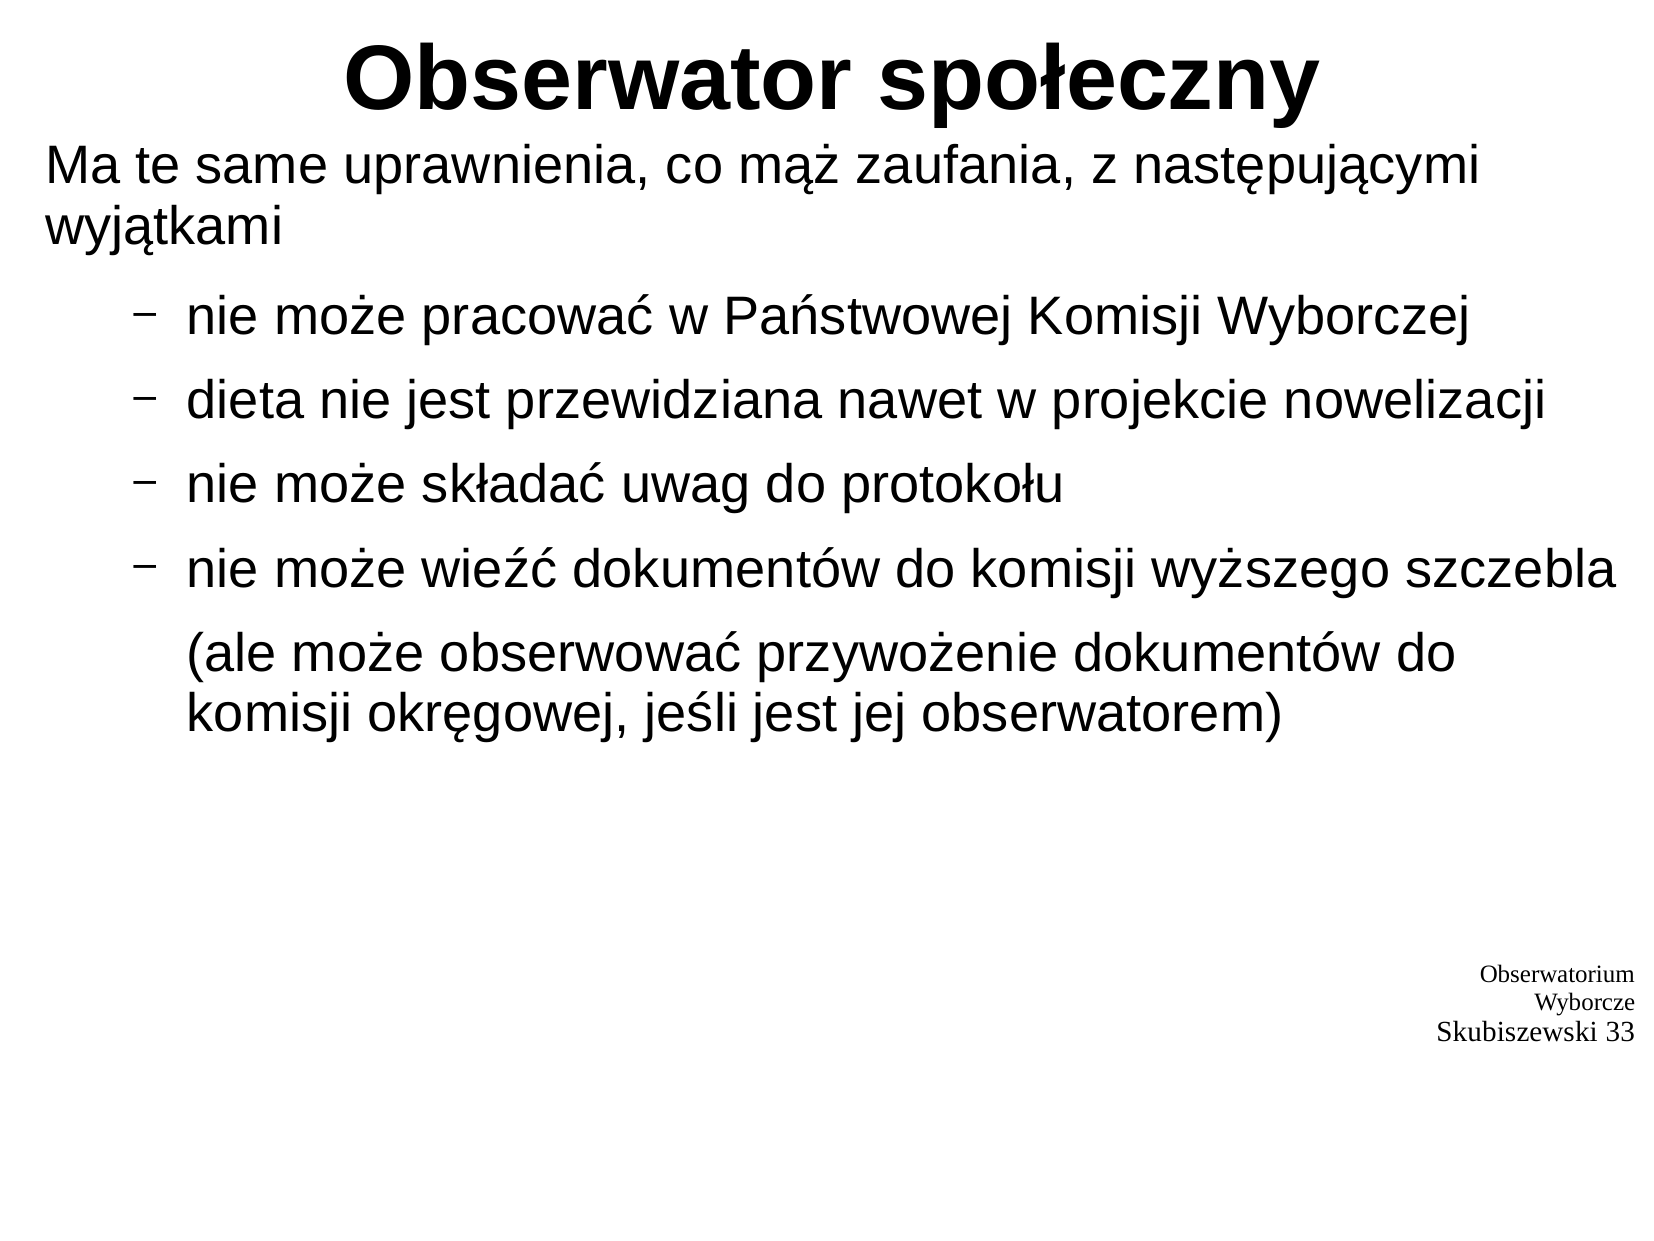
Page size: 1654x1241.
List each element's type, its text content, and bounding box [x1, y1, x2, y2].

title Obserwator społeczny [88, 26, 1577, 135]
list Ma te same uprawnienia, co mąż zaufania, z następującymi wyjątkami nie może pracować w Państwowej Komisji Wyborczej dieta nie jest przewidziana nawet w projekcie nowelizacji nie może składać uwag do protokołu nie może wieźć dokumentów do komisji wyższego szczebla (ale może obserwować przywożenie dokumentów do komisji okręgowej, jeśli jest jej obserwatorem) [45, 135, 1621, 1186]
